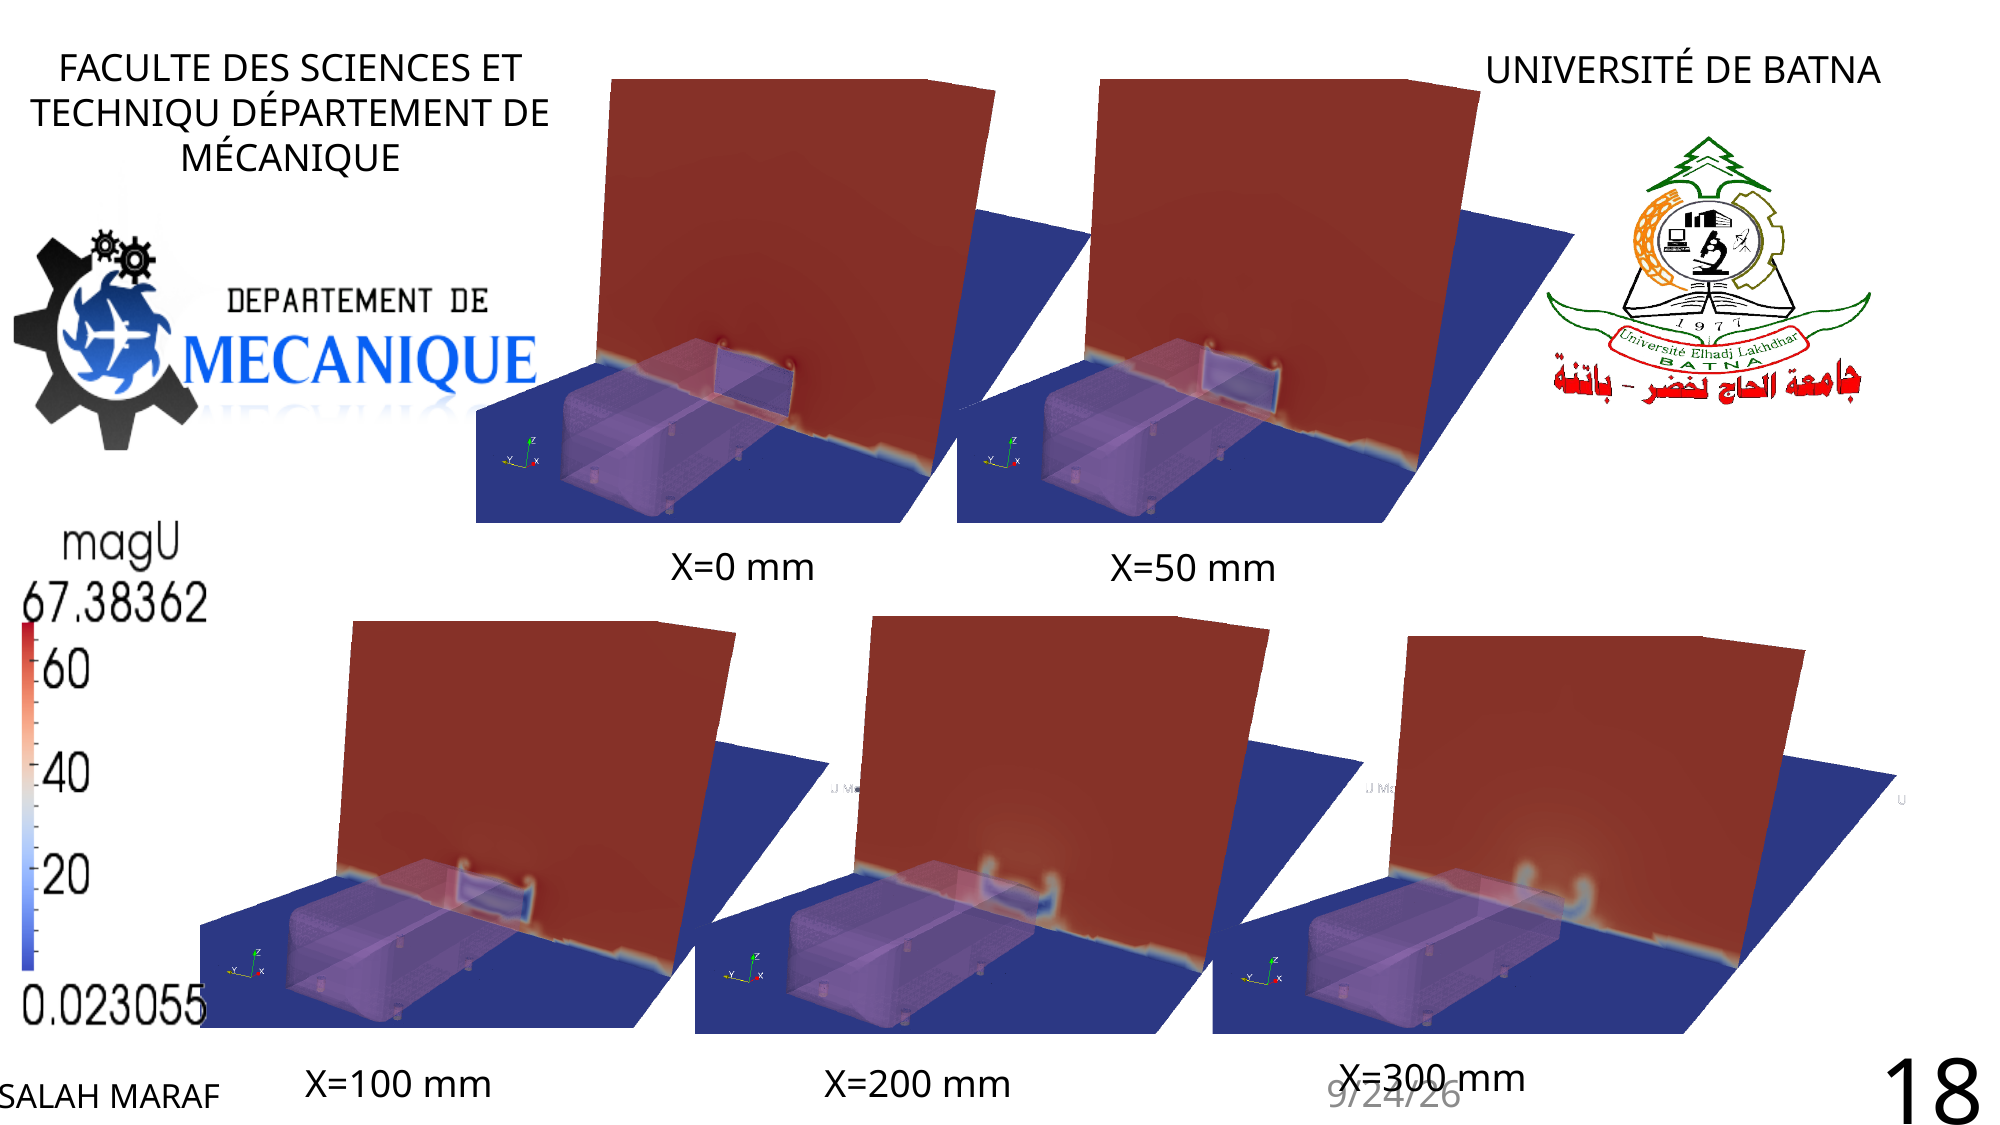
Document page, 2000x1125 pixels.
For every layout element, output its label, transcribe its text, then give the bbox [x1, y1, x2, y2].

text_box X=100 mm [290, 1052, 541, 1113]
text_box X=200 mm [809, 1052, 1119, 1113]
picture [0, 79, 1906, 1061]
slide_number 6/21/15 [1182, 1065, 1477, 1125]
text_box X=300 mm [1324, 1046, 1620, 1107]
slide_number <number> [1843, 1065, 2000, 1125]
text_box Université de Batna [1469, 38, 1935, 144]
text_box Faculte des Sciences et Techniqu Département de MÉCANIQUE [13, 36, 567, 187]
footer SALAH MARAF [0, 1065, 1016, 1125]
text_box X=50 mm [1095, 536, 1366, 616]
text_box X=0 mm [656, 535, 866, 596]
